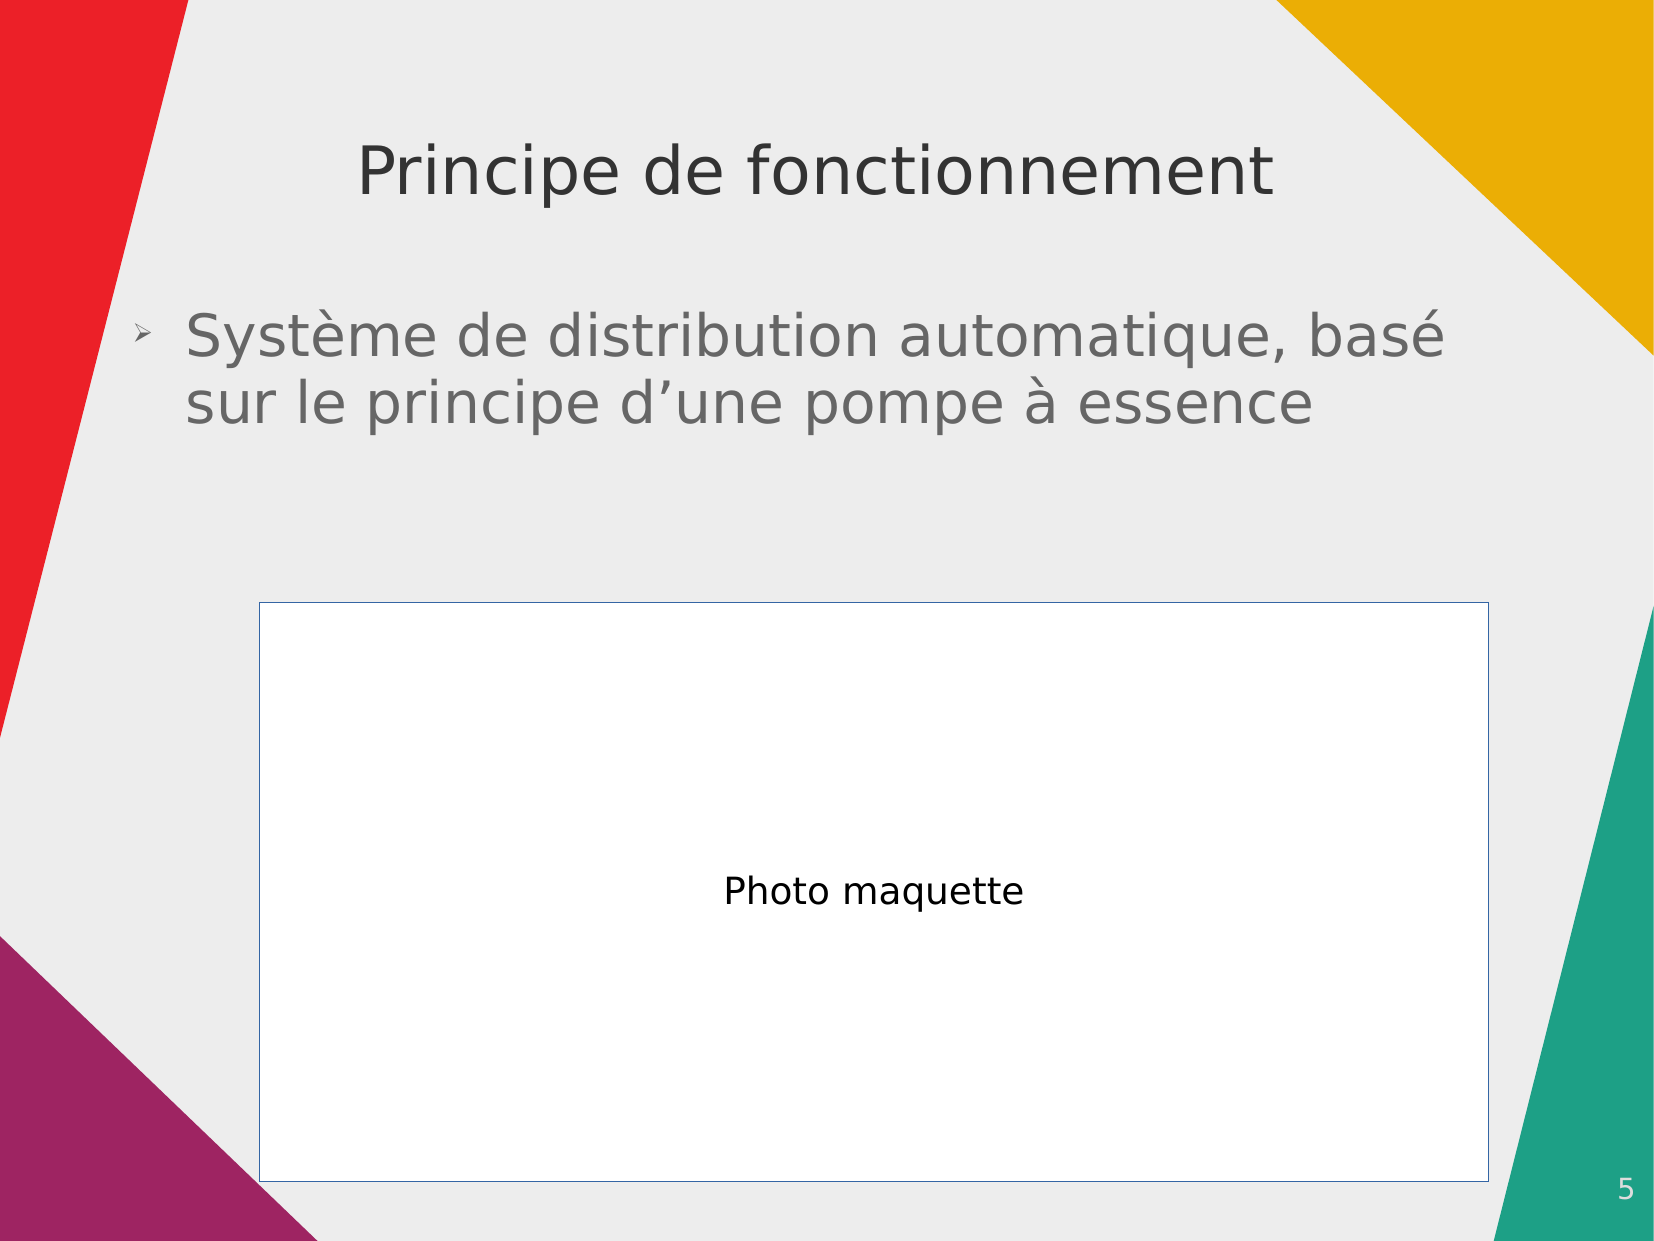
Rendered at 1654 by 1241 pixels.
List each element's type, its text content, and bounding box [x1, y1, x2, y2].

list Système de distribution automatique, basé sur le principe d’une pompe à essence [114, 302, 1539, 1033]
title Principe de fonctionnement [114, 73, 1539, 271]
text_box Photo maquette [259, 602, 1489, 1182]
